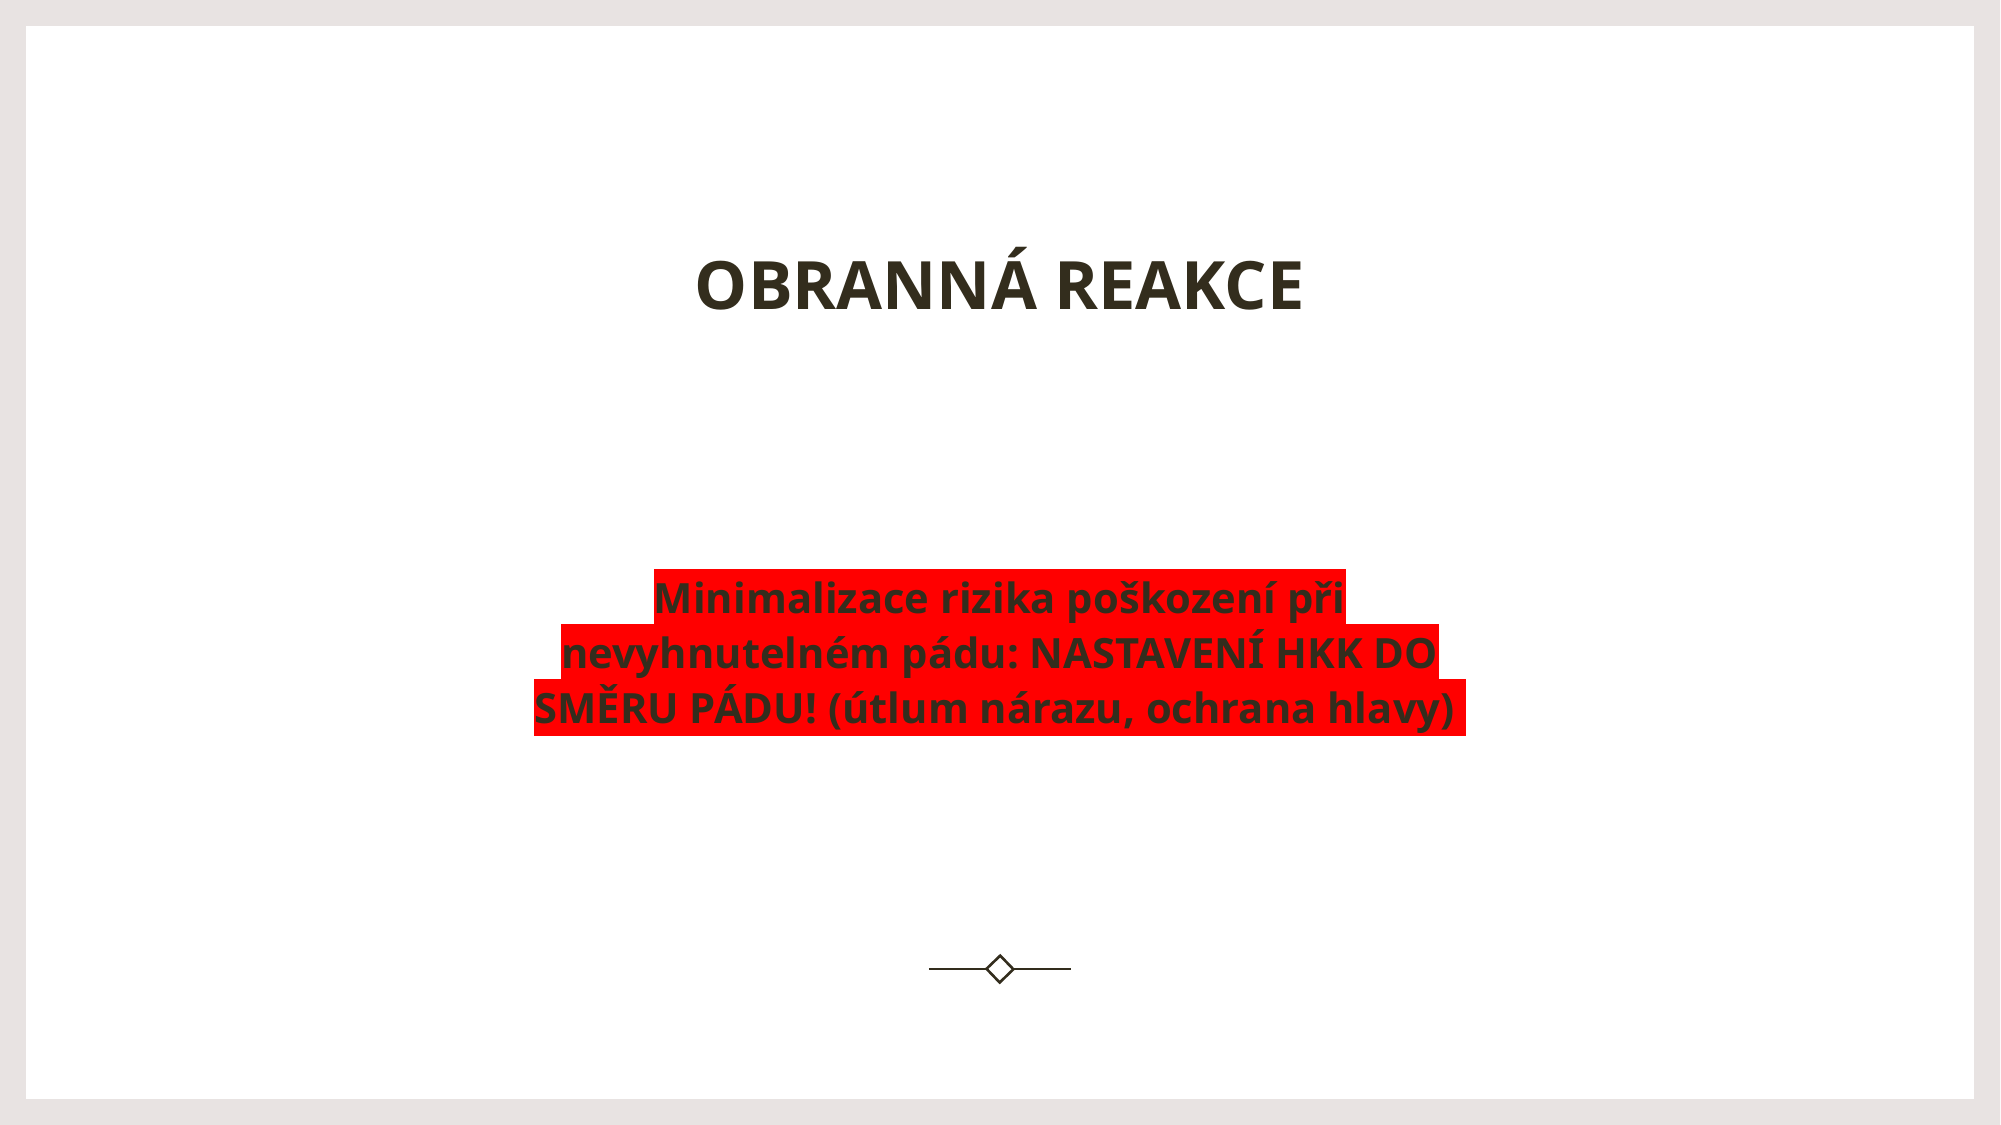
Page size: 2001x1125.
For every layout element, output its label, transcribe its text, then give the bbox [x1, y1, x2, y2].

text_box [0, 0, 2000, 1125]
title OBRANNÁ REAKCE [299, 118, 1701, 330]
list Minimalizace rizika poškození při nevyhnutelném pádu: NASTAVENÍ HKK DO SMĚRU PÁDU! (útlum nárazu, ochrana hlavy) [489, 396, 1511, 903]
